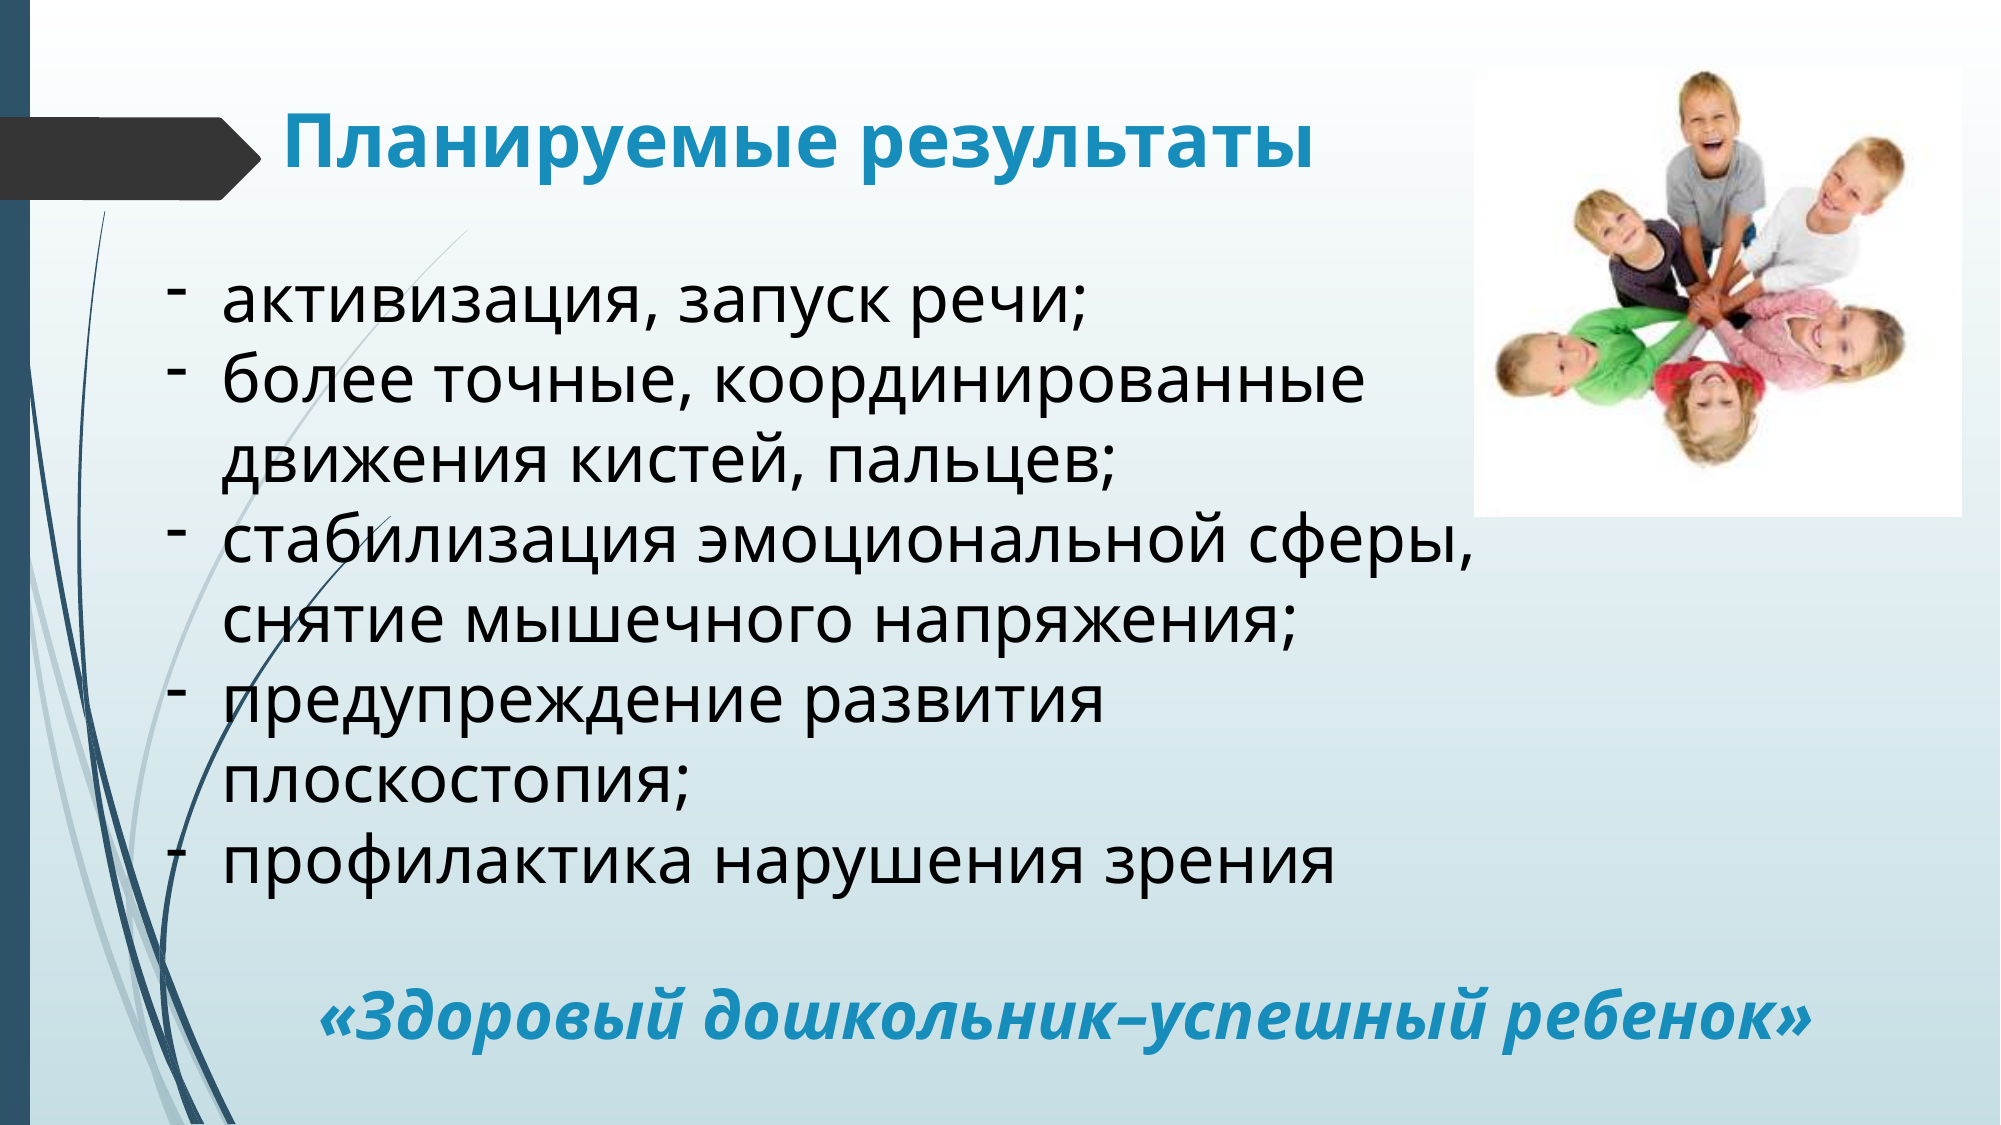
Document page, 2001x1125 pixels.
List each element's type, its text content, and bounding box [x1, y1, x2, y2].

text_box «Здоровый дошкольник–успешный ребенок» [303, 965, 1921, 1109]
title [261, 34, 1884, 248]
text_box Планируемые результаты [266, 85, 1474, 248]
picture [1474, 67, 1962, 517]
text_box активизация, запуск речи; более точные, координированные движения кистей, пальцев; стабилизация эмоциональной сферы, снятие мышечного напряжения; предупреждение развития плоскостопия; профилактика нарушения зрения [150, 248, 1586, 965]
